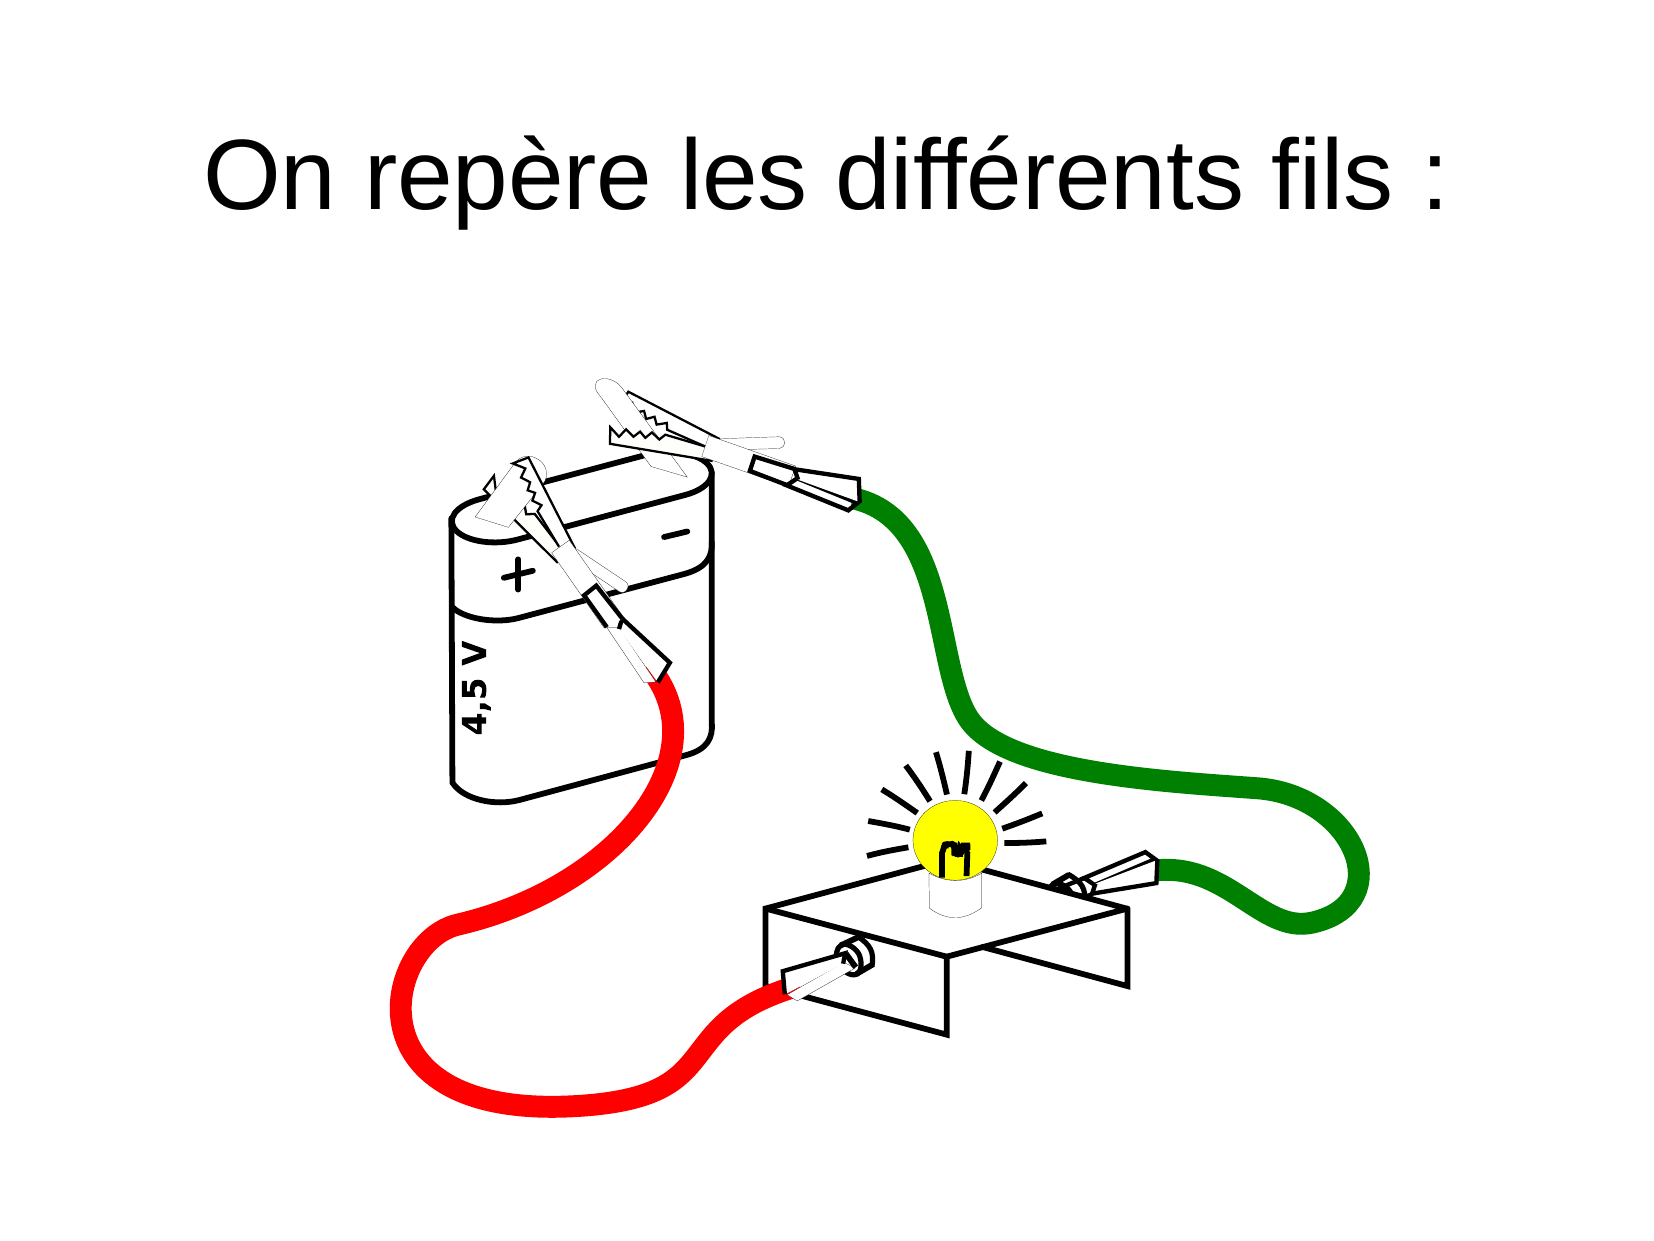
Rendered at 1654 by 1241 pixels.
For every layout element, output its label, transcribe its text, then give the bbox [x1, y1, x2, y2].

picture [389, 375, 1382, 1120]
subtitle On repère les différents fils : [82, 49, 1571, 1010]
